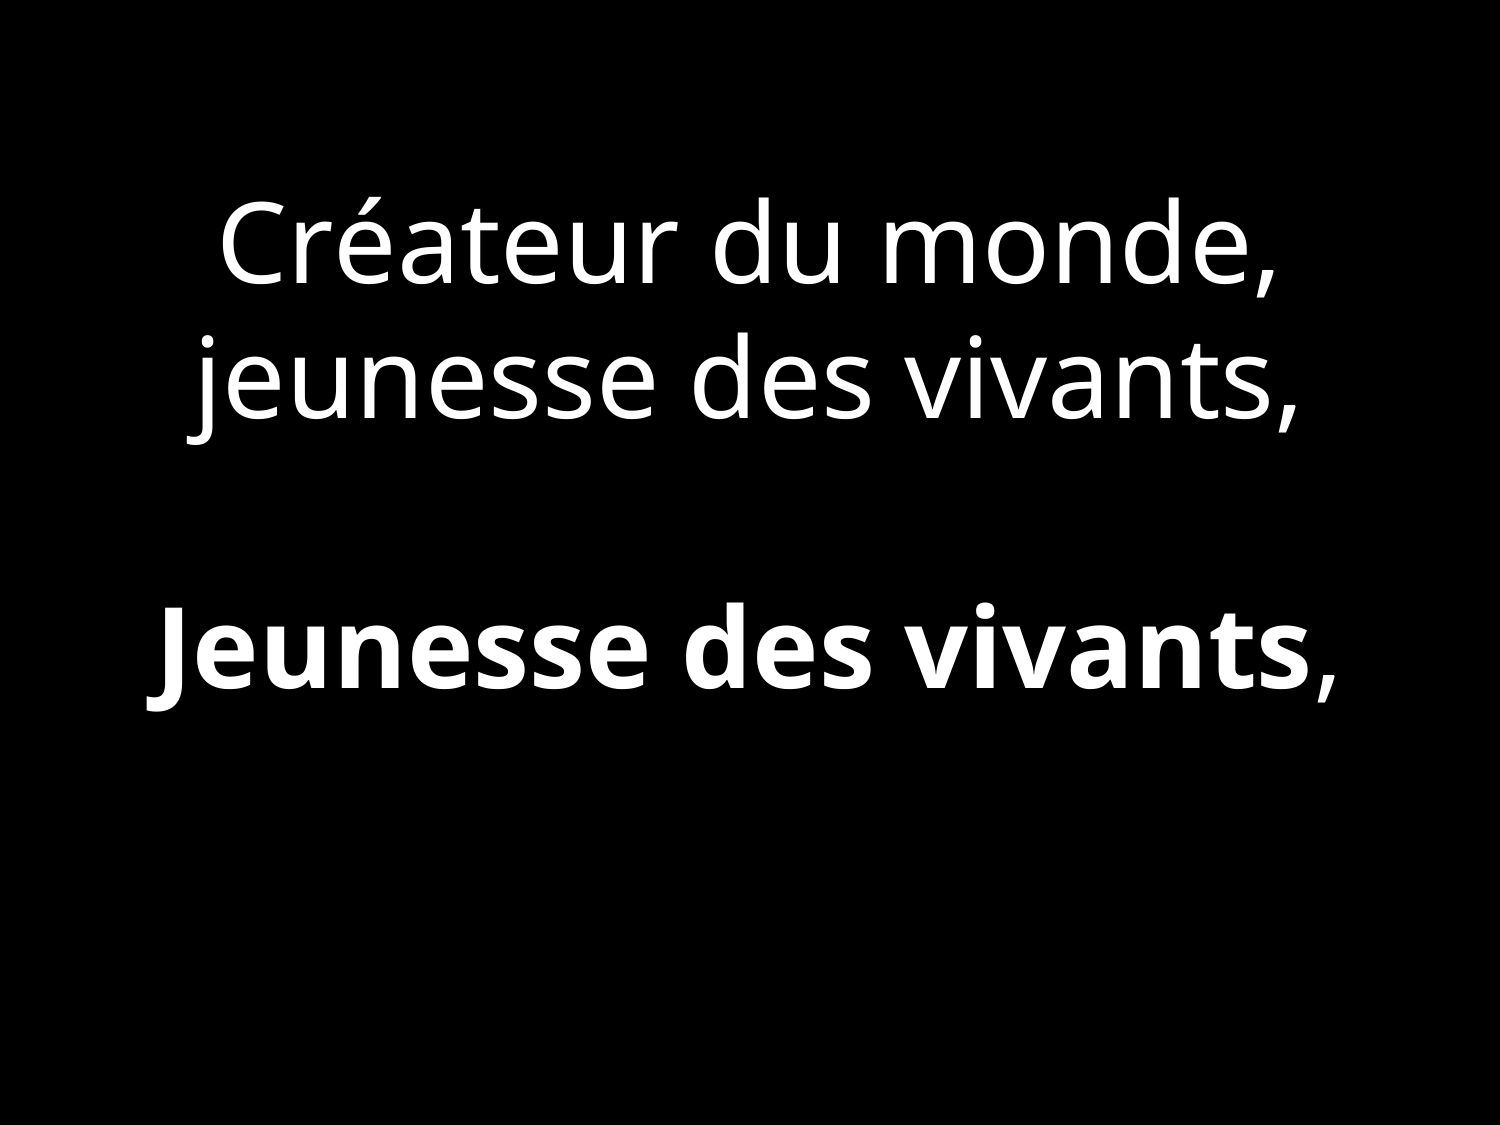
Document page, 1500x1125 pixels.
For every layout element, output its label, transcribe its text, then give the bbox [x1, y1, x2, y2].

text_box Créateur du monde, jeunesse des vivants, Jeunesse des vivants, [0, 66, 1500, 591]
